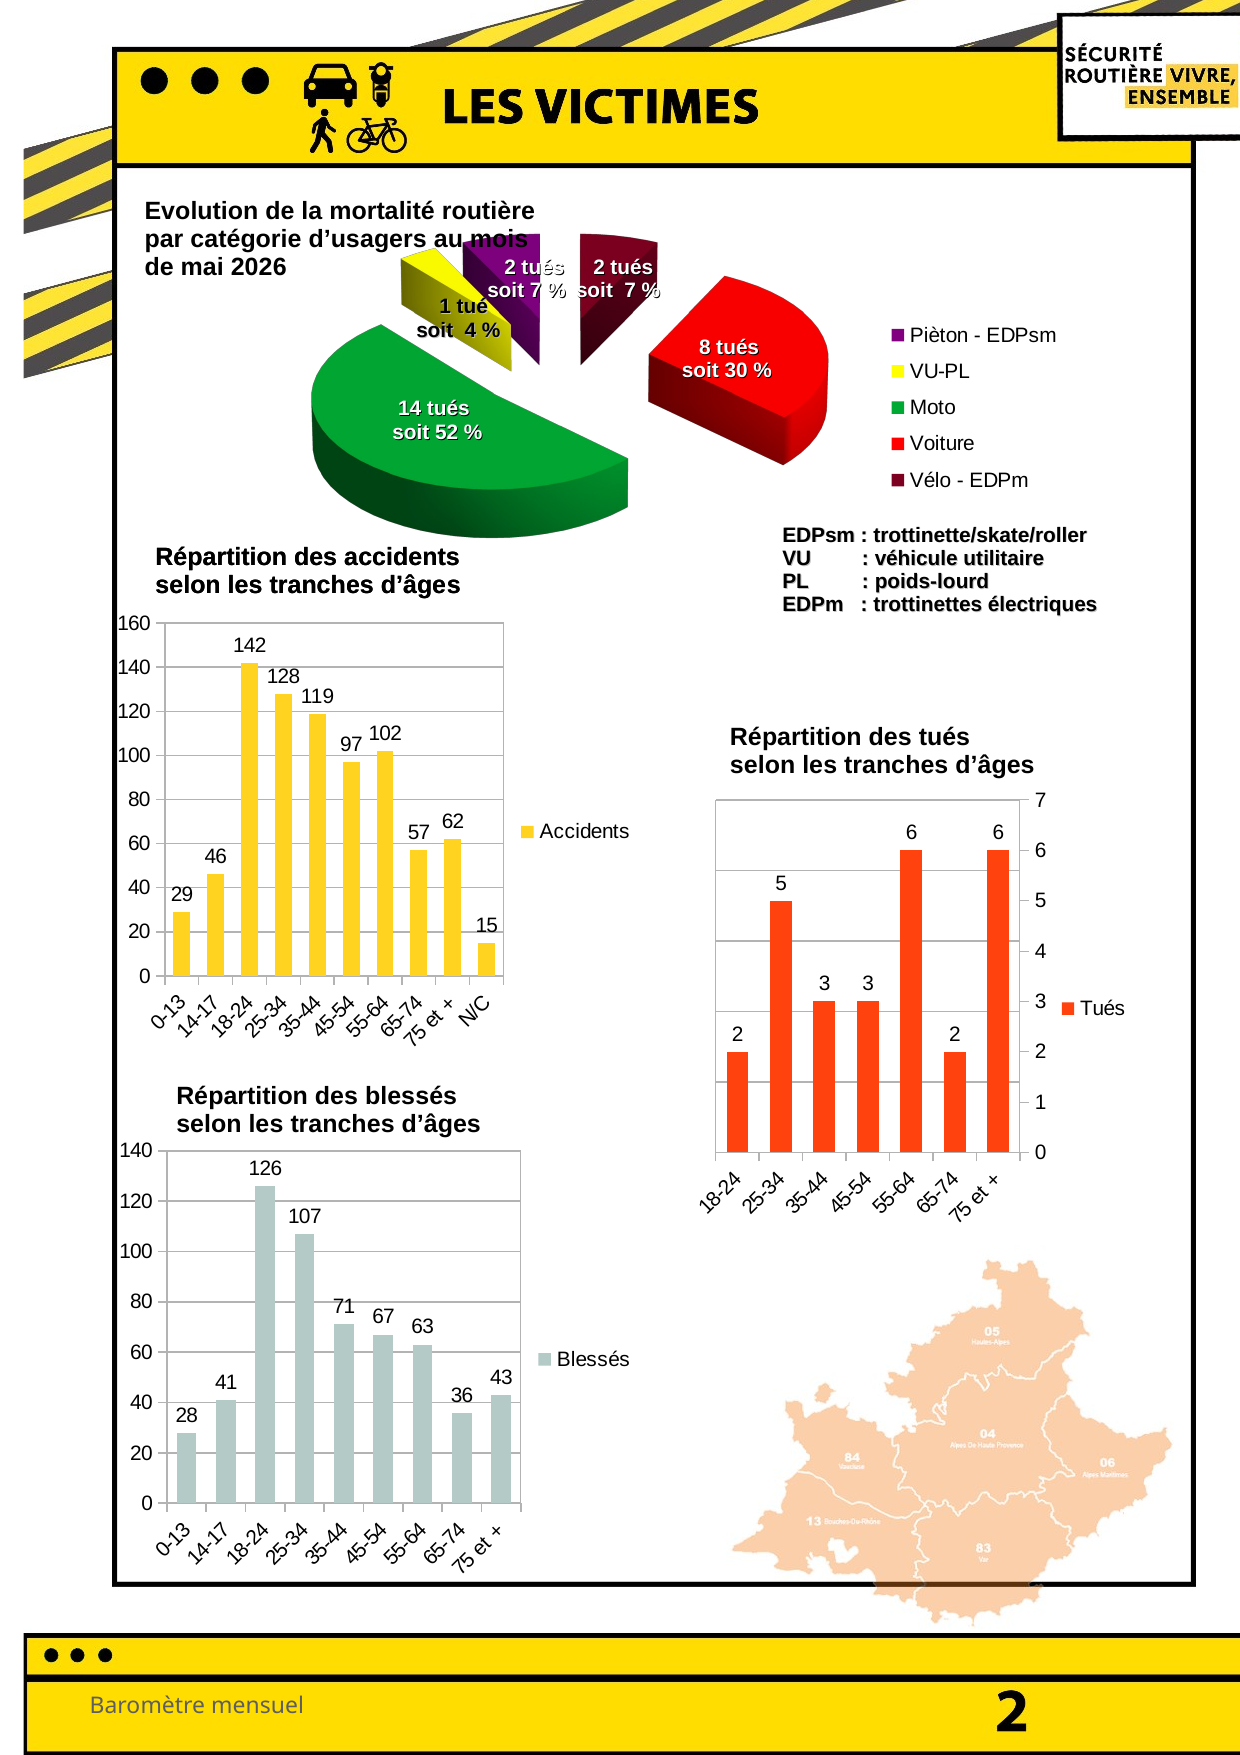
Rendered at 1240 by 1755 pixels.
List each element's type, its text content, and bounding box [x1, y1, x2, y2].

chart [212, 288, 440, 535]
text_box Baromètre mensuel [78, 1686, 315, 1723]
text_box 2 tués soit 7 % [472, 248, 603, 319]
chart [471, 226, 1100, 560]
text_box 8 tués soit 30 % [661, 328, 792, 390]
text_box EDPsm : trottinette/skate/roller VU : véhicule utilitaire PL : poids-lourd EDPm : trottinettes électriques [767, 515, 1153, 624]
text_box Répartition des accidents selon les tranches d’âges [140, 535, 496, 611]
text_box 1 tué soit 4 % [401, 287, 520, 378]
picture [23, 0, 1240, 1755]
text_box 14 tués soit 52 % [366, 389, 520, 487]
chart [684, 779, 1145, 1239]
text_box Répartition des tués selon les tranches d’âges [715, 715, 1062, 787]
chart [108, 1129, 650, 1590]
text_box 2 tués soit 7 % [555, 248, 721, 310]
chart [106, 602, 650, 1062]
text_box Répartition des blessés selon les tranches d’âges [161, 1074, 508, 1146]
text_box Evolution de la mortalité routière par catégorie d’usagers au mois de mai 2026 [129, 188, 556, 288]
